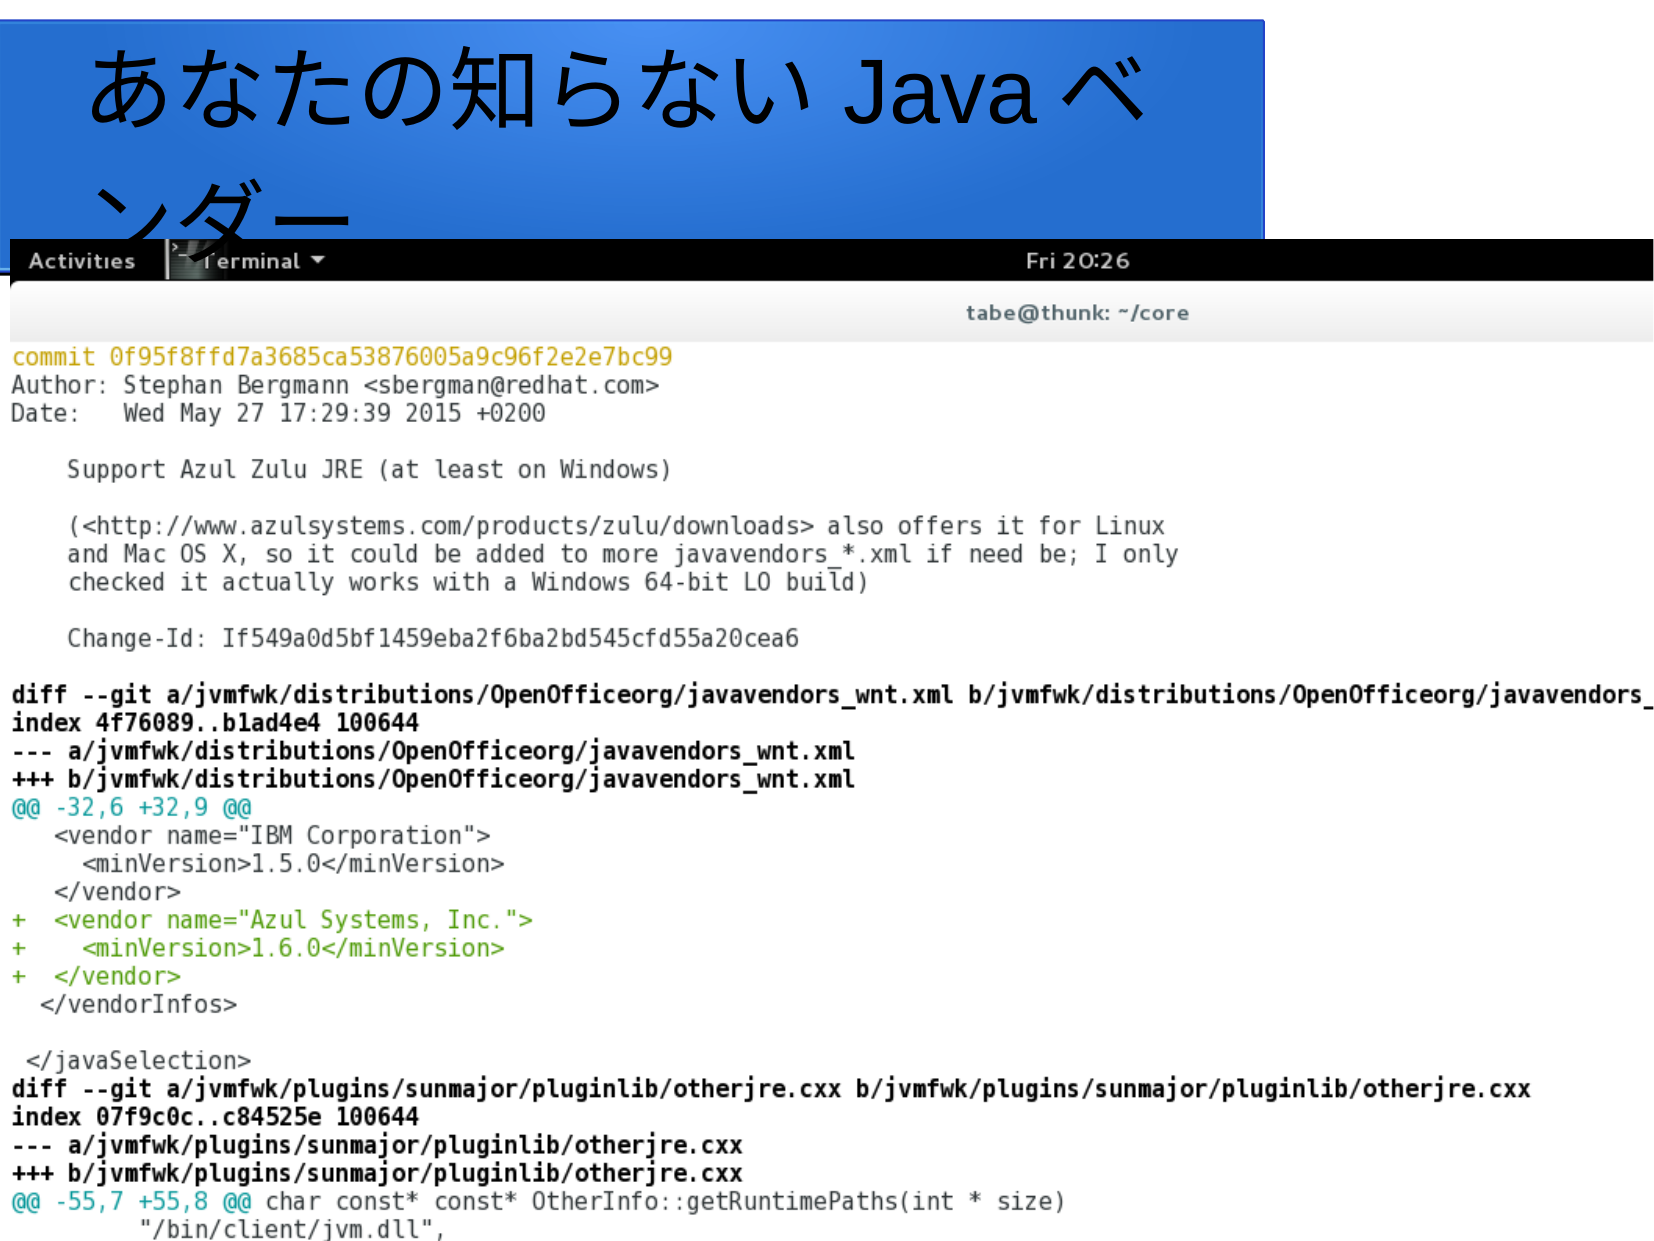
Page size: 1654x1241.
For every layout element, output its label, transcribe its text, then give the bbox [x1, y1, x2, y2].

picture [10, 239, 1654, 1241]
title あなたの知らないJavaベンダー [82, 47, 1235, 252]
